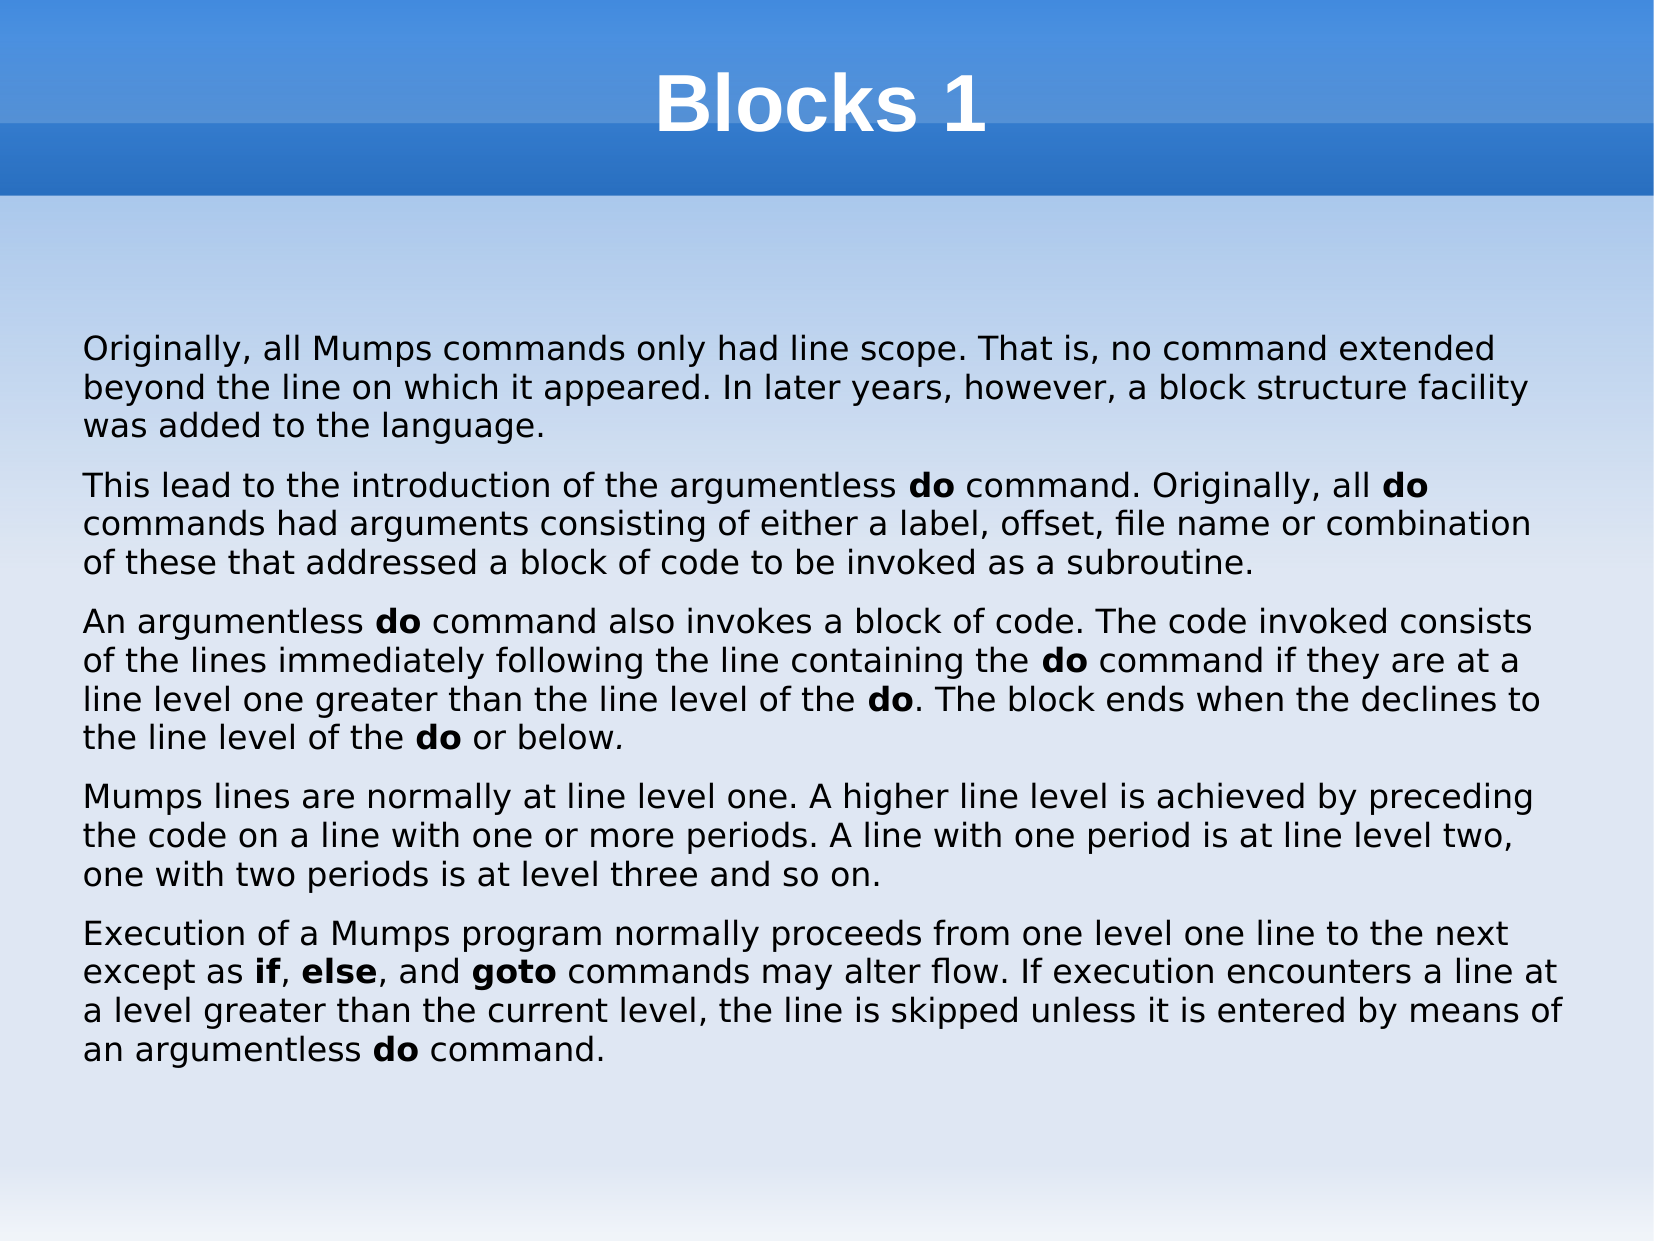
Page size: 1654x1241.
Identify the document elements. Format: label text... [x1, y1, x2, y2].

subtitle Originally, all Mumps commands only had line scope. That is, no command extended beyond the line on which it appeared. In later years, however, a block structure facility was added to the language. This lead to the introduction of the argumentless do command. Originally, all do commands had arguments consisting of either a label, offset, file name or combination of these that addressed a block of code to be invoked as a subroutine. An argumentless do command also invokes a block of code. The code invoked consists of the lines immediately following the line containing the do command if they are at a line level one greater than the line level of the do. The block ends when the declines to the line level of the do or below. Mumps lines are normally at line level one. A higher line level is achieved by preceding the code on a line with one or more periods. A line with one period is at line level two, one with two periods is at level three and so on. Execution of a Mumps program normally proceeds from one level one line to the next except as if, else, and goto commands may alter flow. If execution encounters a line at a level greater than the current level, the line is skipped unless it is entered by means of an argumentless do command. [82, 290, 1571, 1109]
picture [0, 0, 1654, 1241]
title Blocks 1 [76, 0, 1565, 208]
